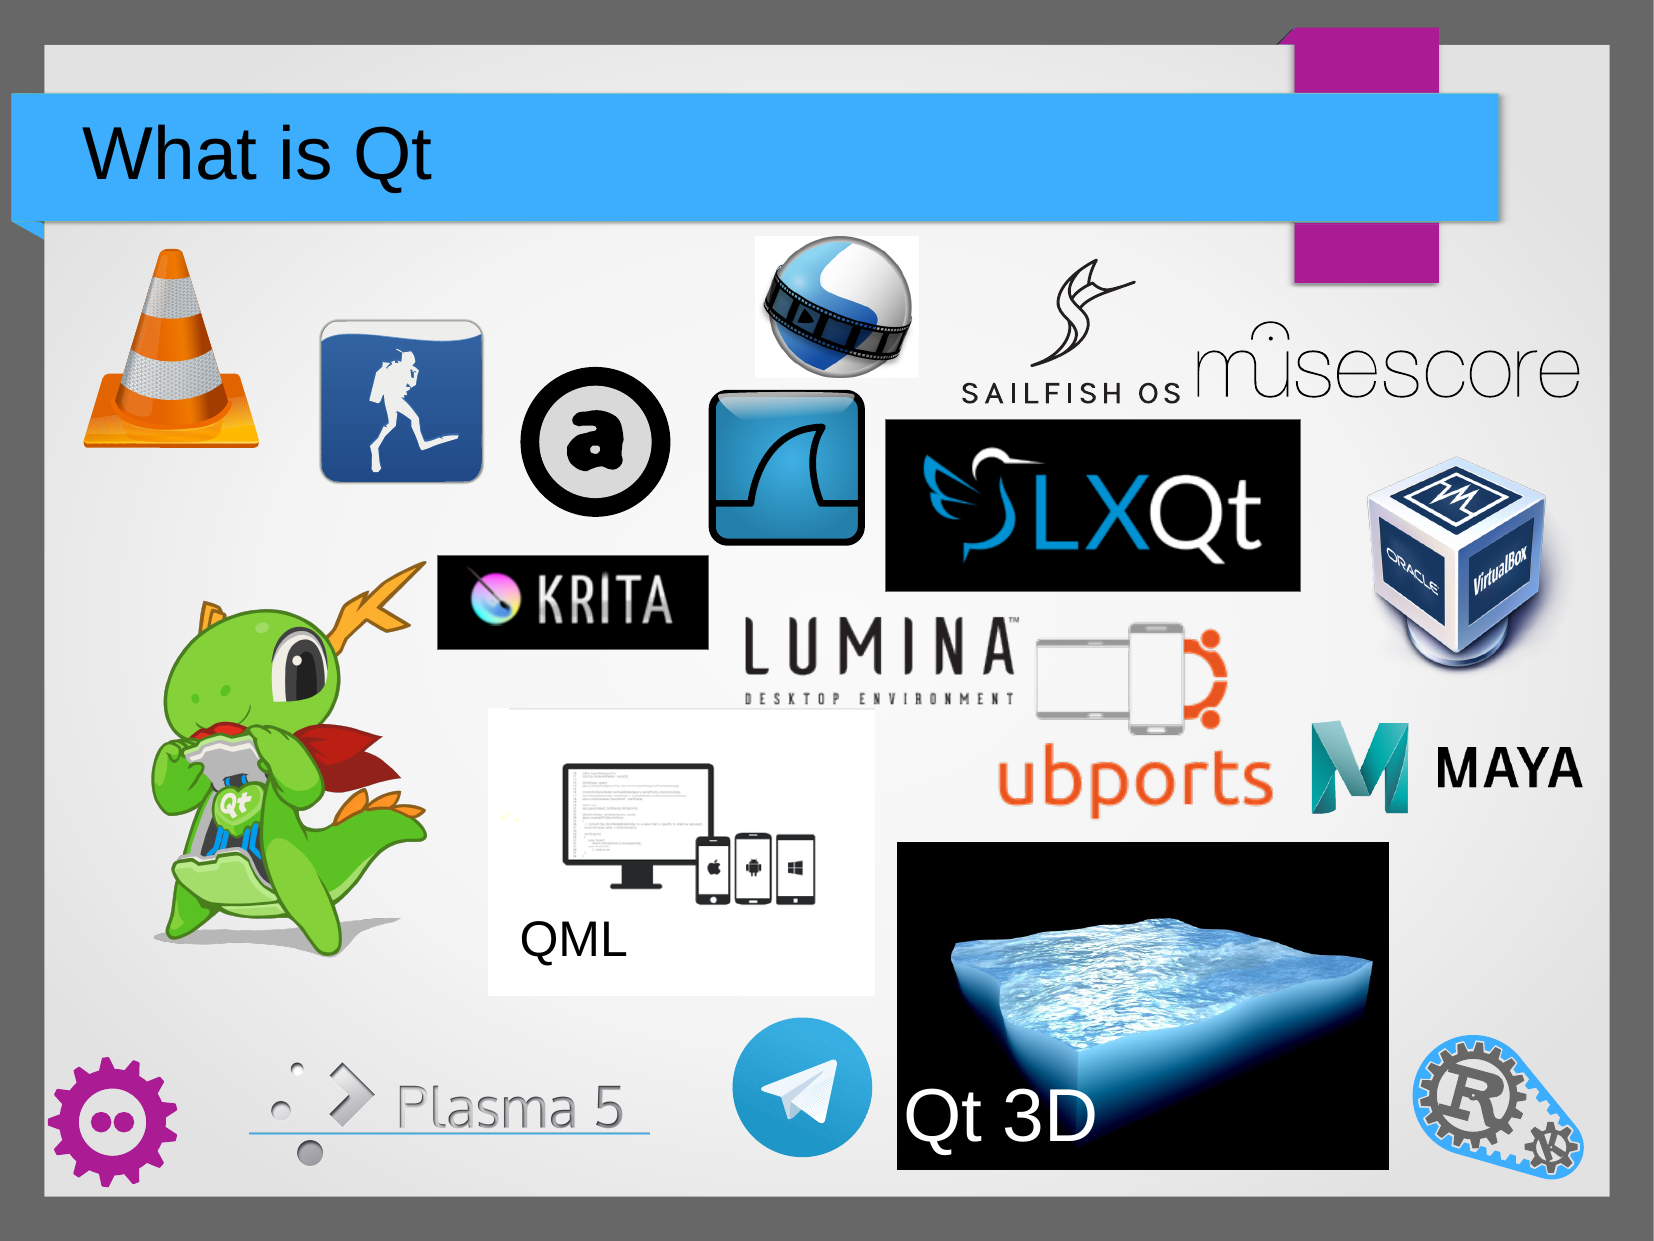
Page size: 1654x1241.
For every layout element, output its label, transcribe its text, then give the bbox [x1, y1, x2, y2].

title What is Qt [82, 94, 1264, 213]
text_box [437, 555, 709, 650]
text_box Qt 3D [903, 1031, 1111, 1199]
picture [0, 0, 1654, 1241]
text_box [885, 419, 1301, 592]
text_box QML [519, 897, 717, 982]
